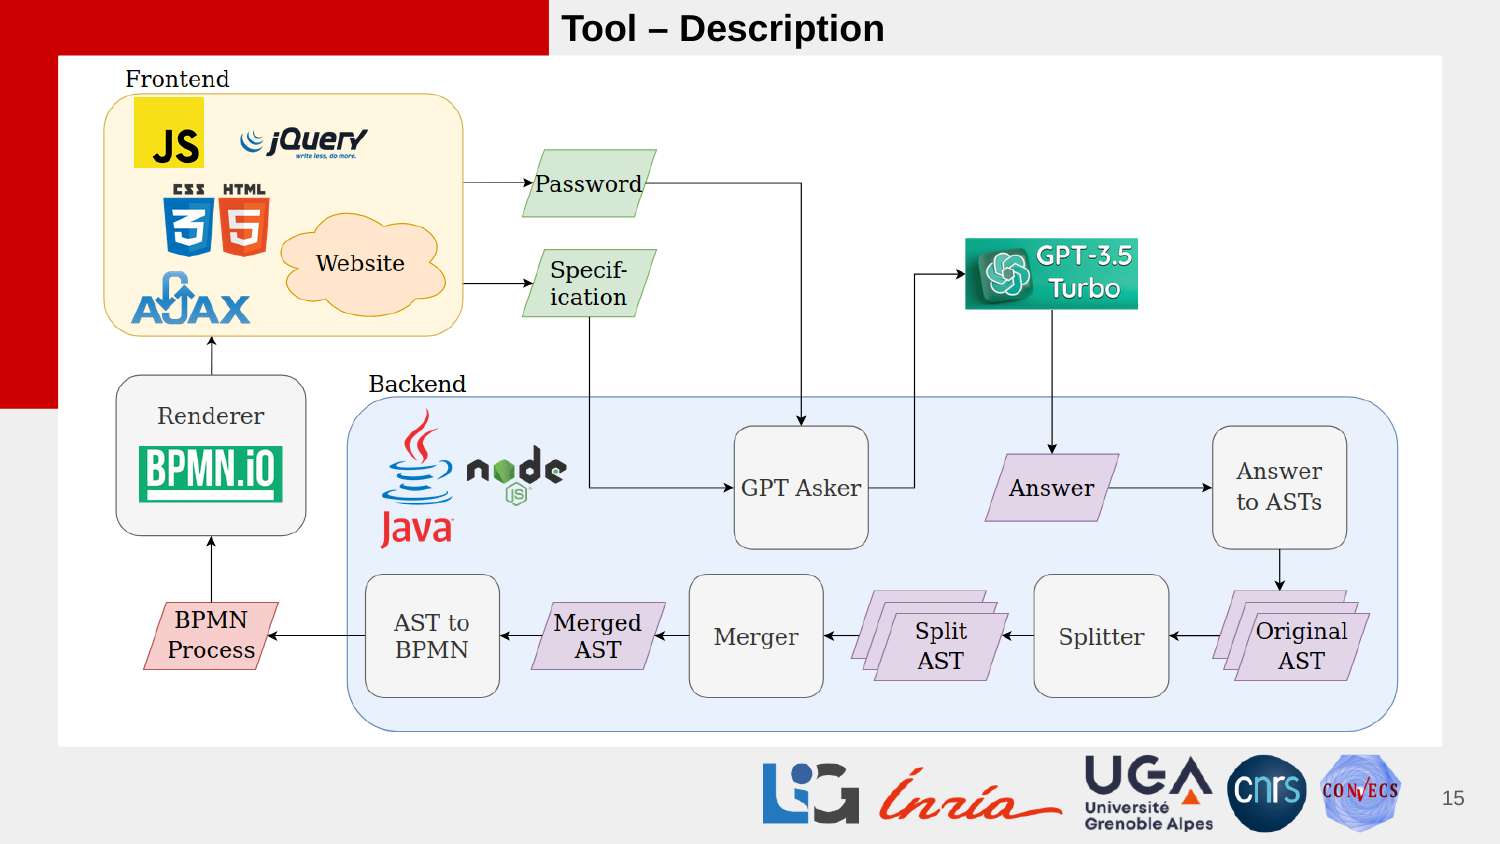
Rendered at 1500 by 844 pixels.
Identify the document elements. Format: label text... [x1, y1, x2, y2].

slide_number <number> [1389, 764, 1480, 830]
picture [0, 0, 1500, 844]
text_box Tool – Description [546, 0, 1441, 55]
